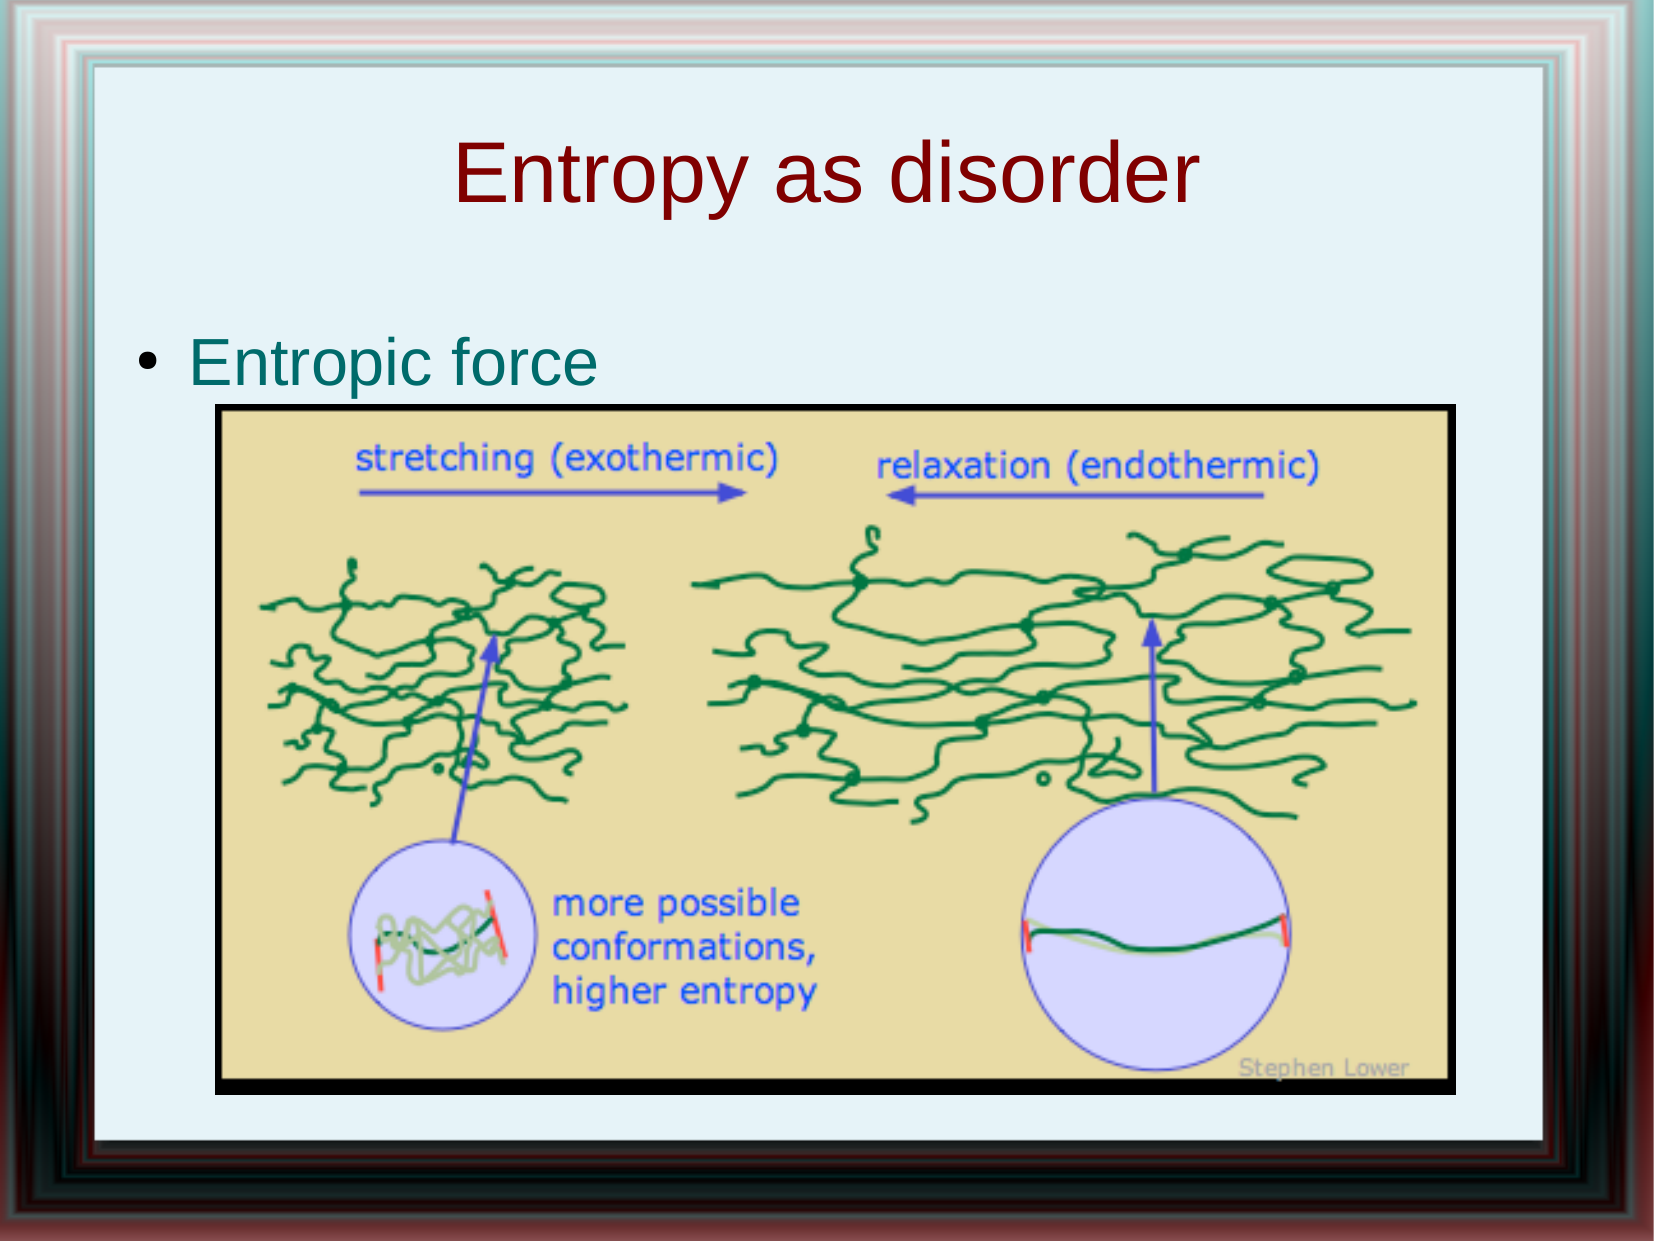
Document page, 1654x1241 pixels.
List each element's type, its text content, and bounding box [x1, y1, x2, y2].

list Entropic force [118, 324, 1506, 945]
picture [0, 0, 1654, 1241]
title Entropy as disorder [118, 88, 1536, 257]
